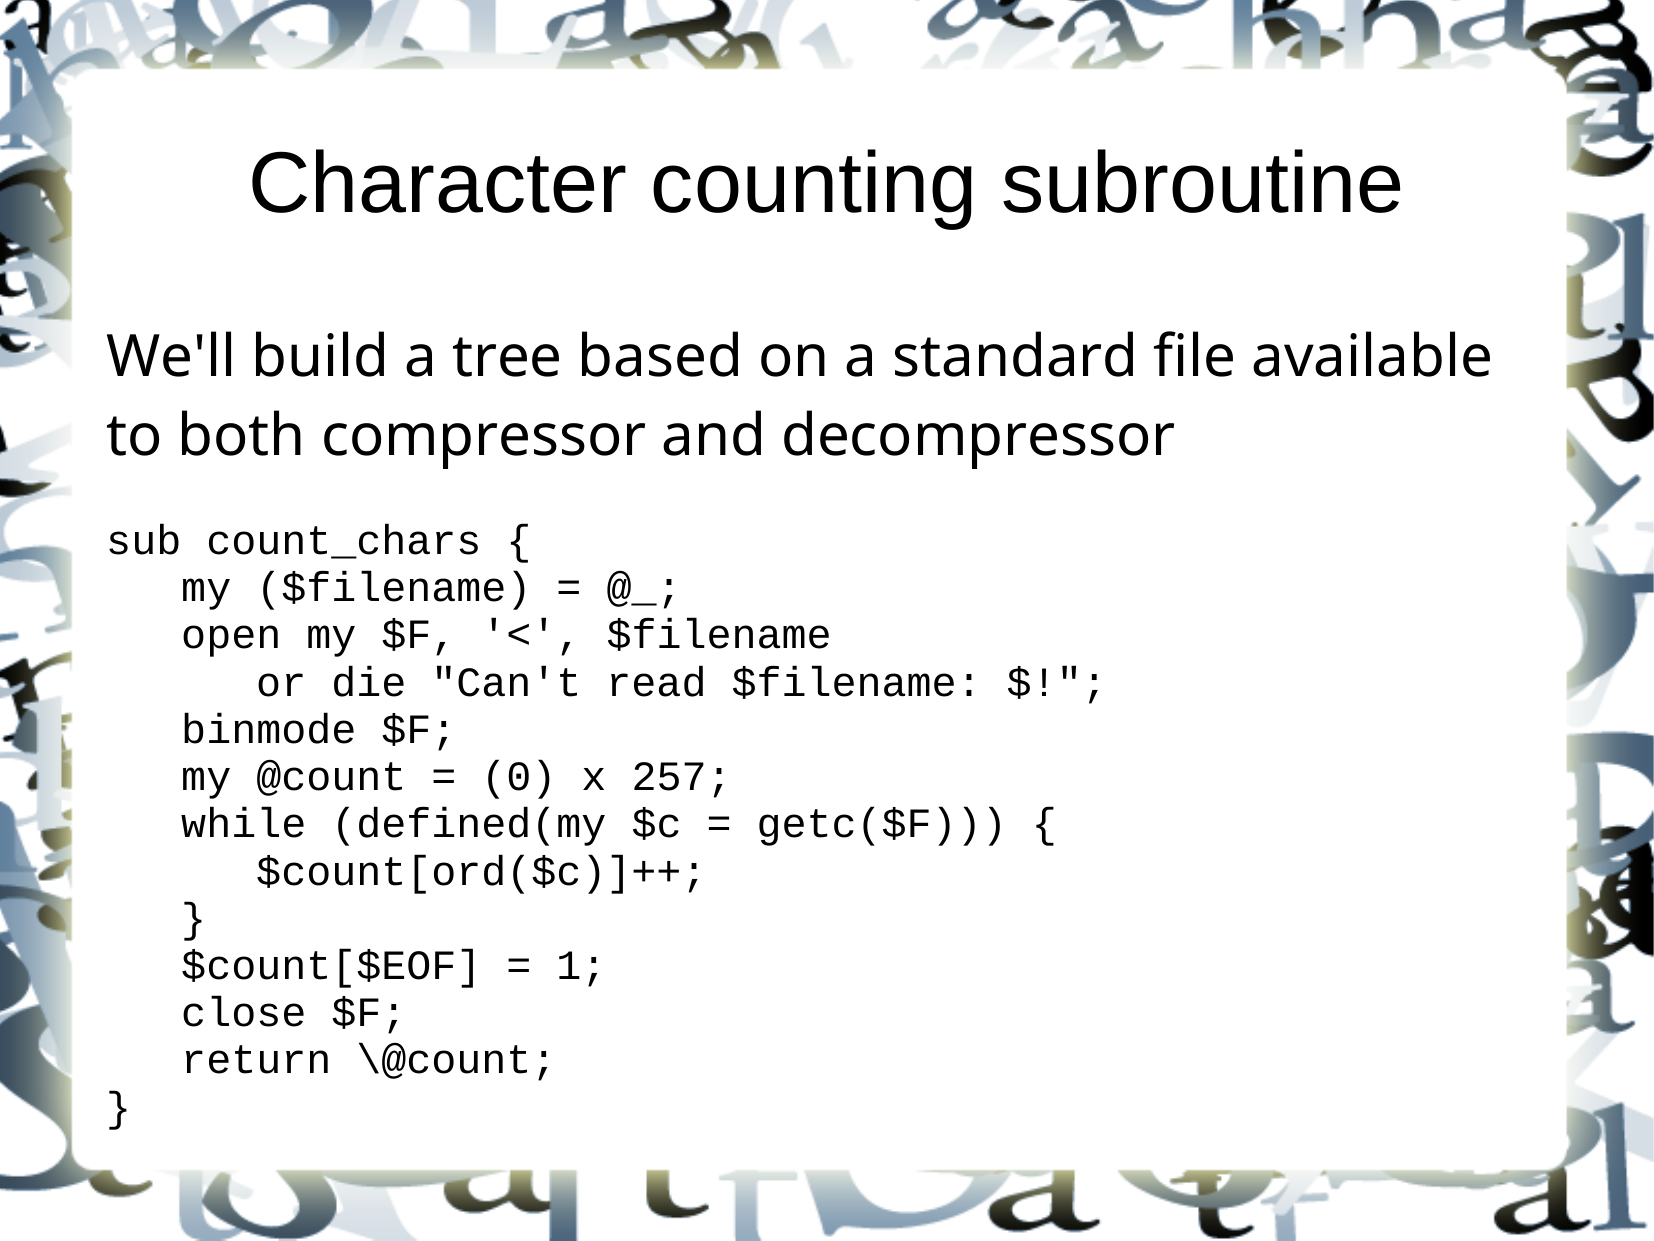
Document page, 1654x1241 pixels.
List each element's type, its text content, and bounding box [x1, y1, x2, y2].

title Character counting subroutine [82, 78, 1571, 287]
list We'll build a tree based on a standard file available to both compressor and decompressor sub count_chars { my ($filename) = @_; open my $F, '<', $filename or die "Can't read $filename: $!"; binmode $F; my @count = (0) x 257; while (defined(my $c = getc($F))) { $count[ord($c)]++; } $count[$EOF] = 1; close $F; return \@count; } [106, 313, 1530, 1113]
picture [0, 0, 1654, 1241]
